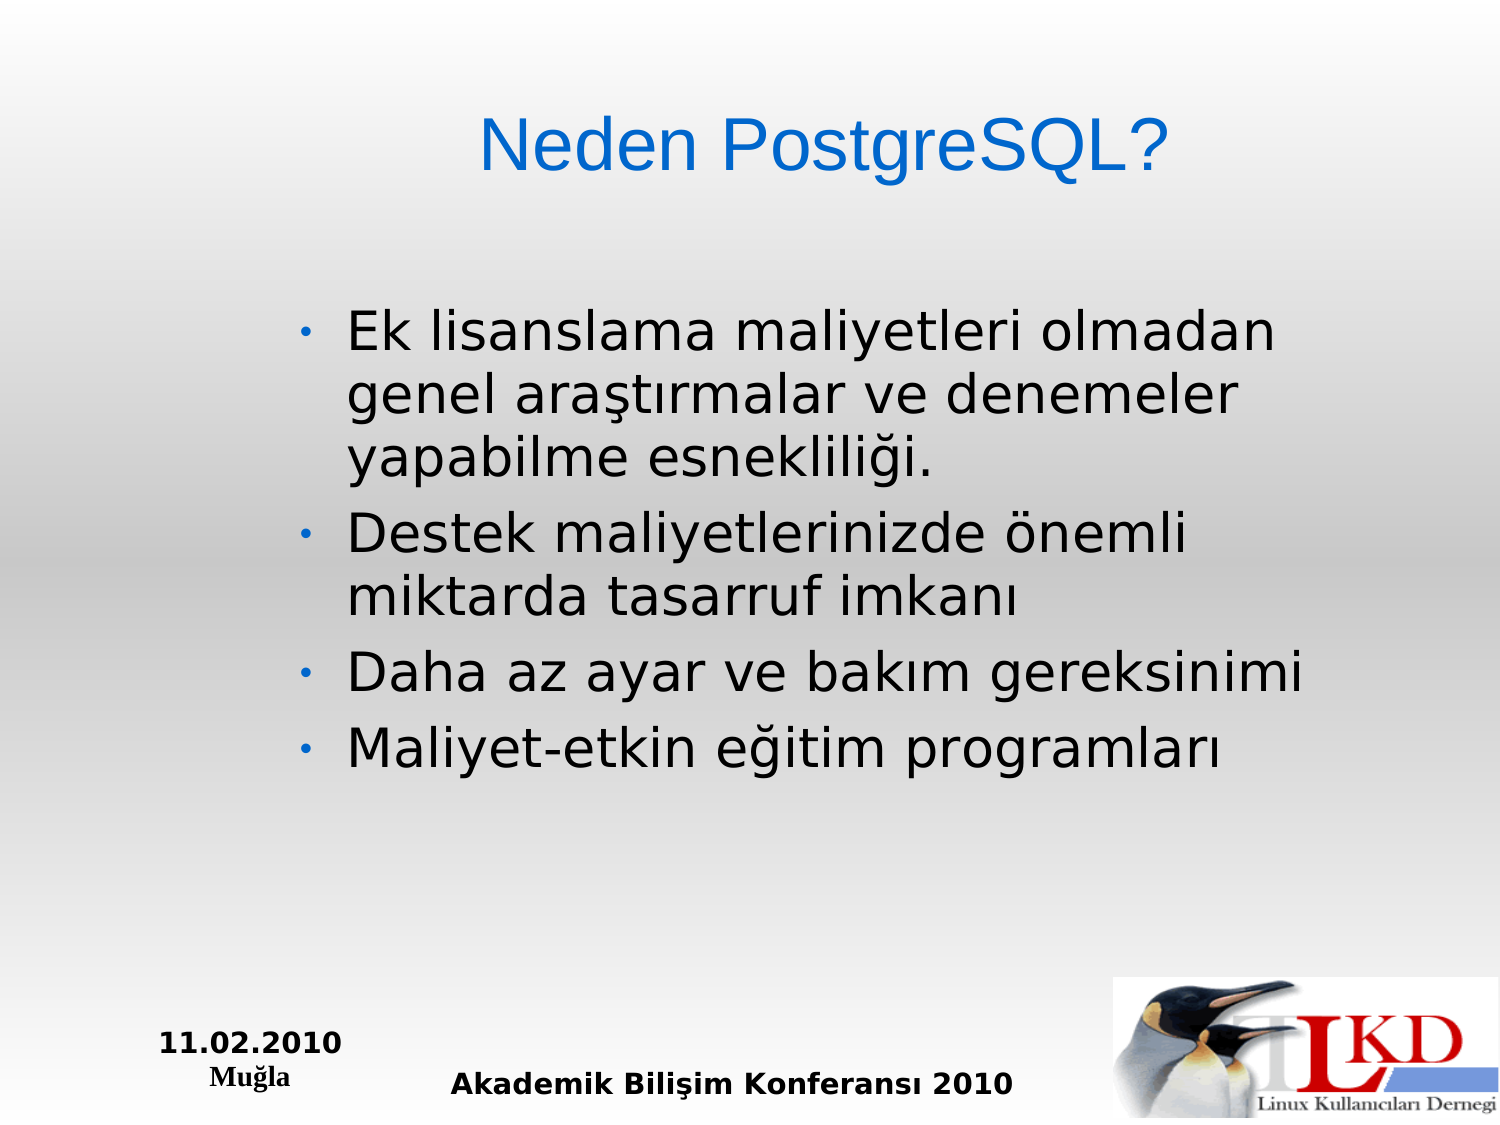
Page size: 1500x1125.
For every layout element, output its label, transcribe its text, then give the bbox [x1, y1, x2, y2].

list Ek lisanslama maliyetleri olmadan genel araştırmalar ve denemeler yapabilme esnekliliği. Destek maliyetlerinizde önemli miktarda tasarruf imkanı Daha az ayar ve bakım gereksinimi Maliyet-etkin eğitim programları [224, 299, 1425, 975]
title Neden PostgreSQL? [224, 49, 1425, 238]
picture [1113, 977, 1499, 1118]
